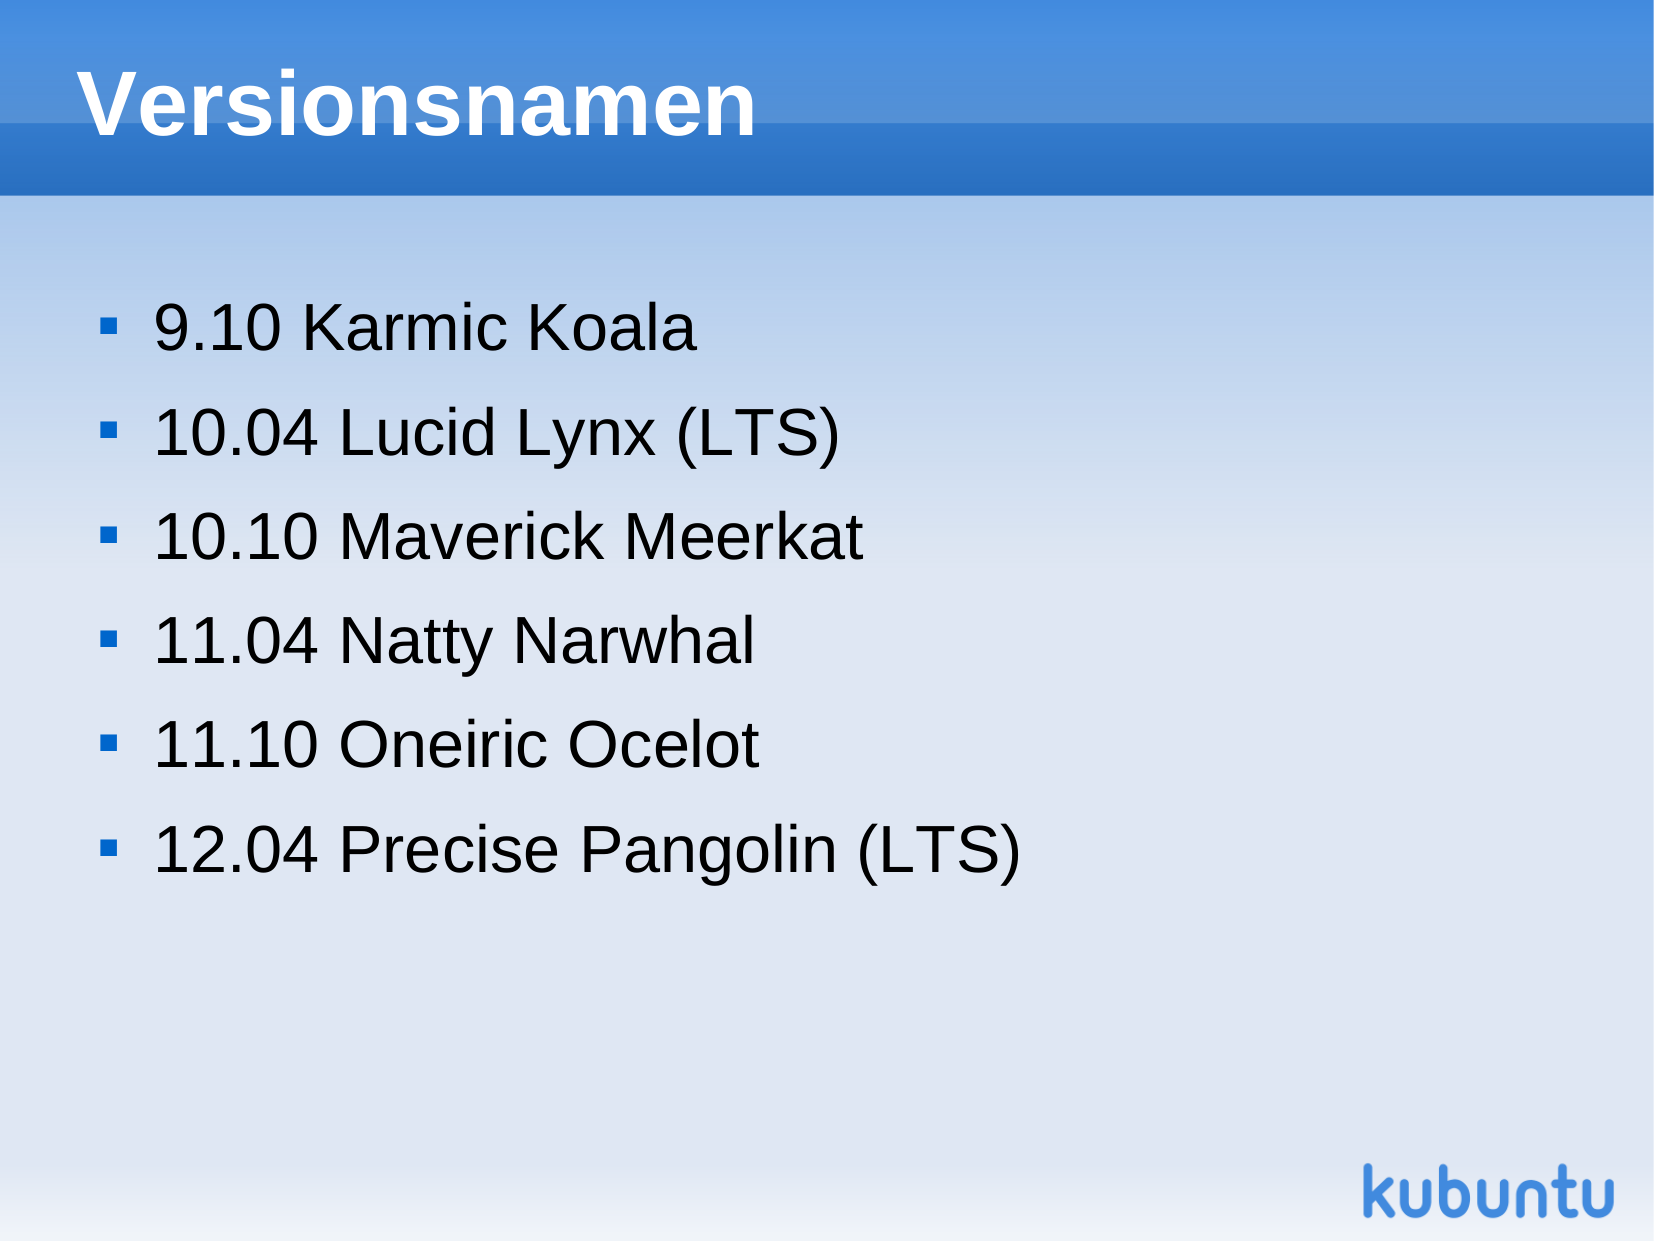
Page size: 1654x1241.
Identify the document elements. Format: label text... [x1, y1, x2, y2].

picture [0, 0, 1654, 1241]
list 9.10 Karmic Koala 10.04 Lucid Lynx (LTS) 10.10 Maverick Meerkat 11.04 Natty Narwhal 11.10 Oneiric Ocelot 12.04 Precise Pangolin (LTS) [82, 290, 1571, 1094]
title Versionsnamen [76, 0, 1565, 208]
